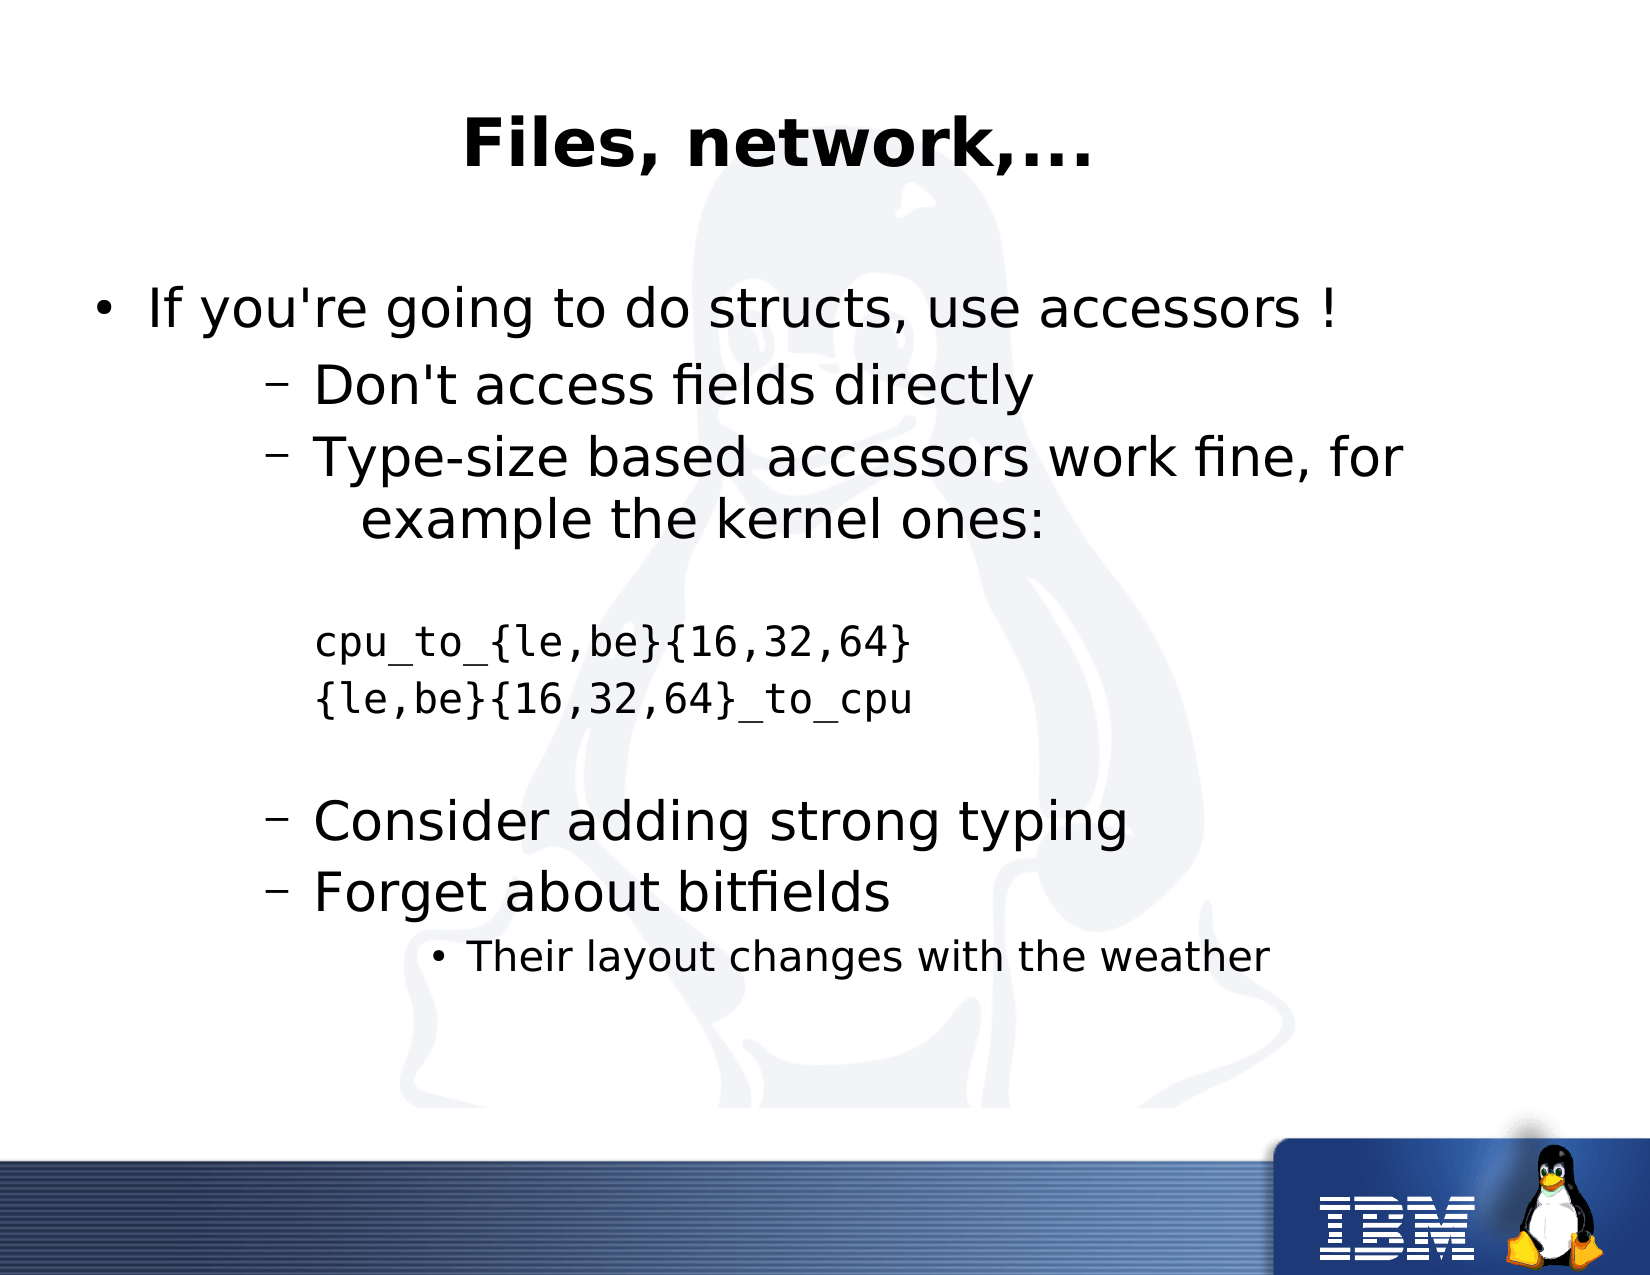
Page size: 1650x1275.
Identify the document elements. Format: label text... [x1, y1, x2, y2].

title Files, network,... [76, 76, 1457, 211]
list If you're going to do structs, use accessors ! Don't access fields directly Type-size based accessors work fine, for example the kernel ones: cpu_to_{le,be}{16,32,64} {le,be}{16,32,64}_to_cpu Consider adding strong typing Forget about bitfields Their layout changes with the weather [76, 277, 1457, 1171]
